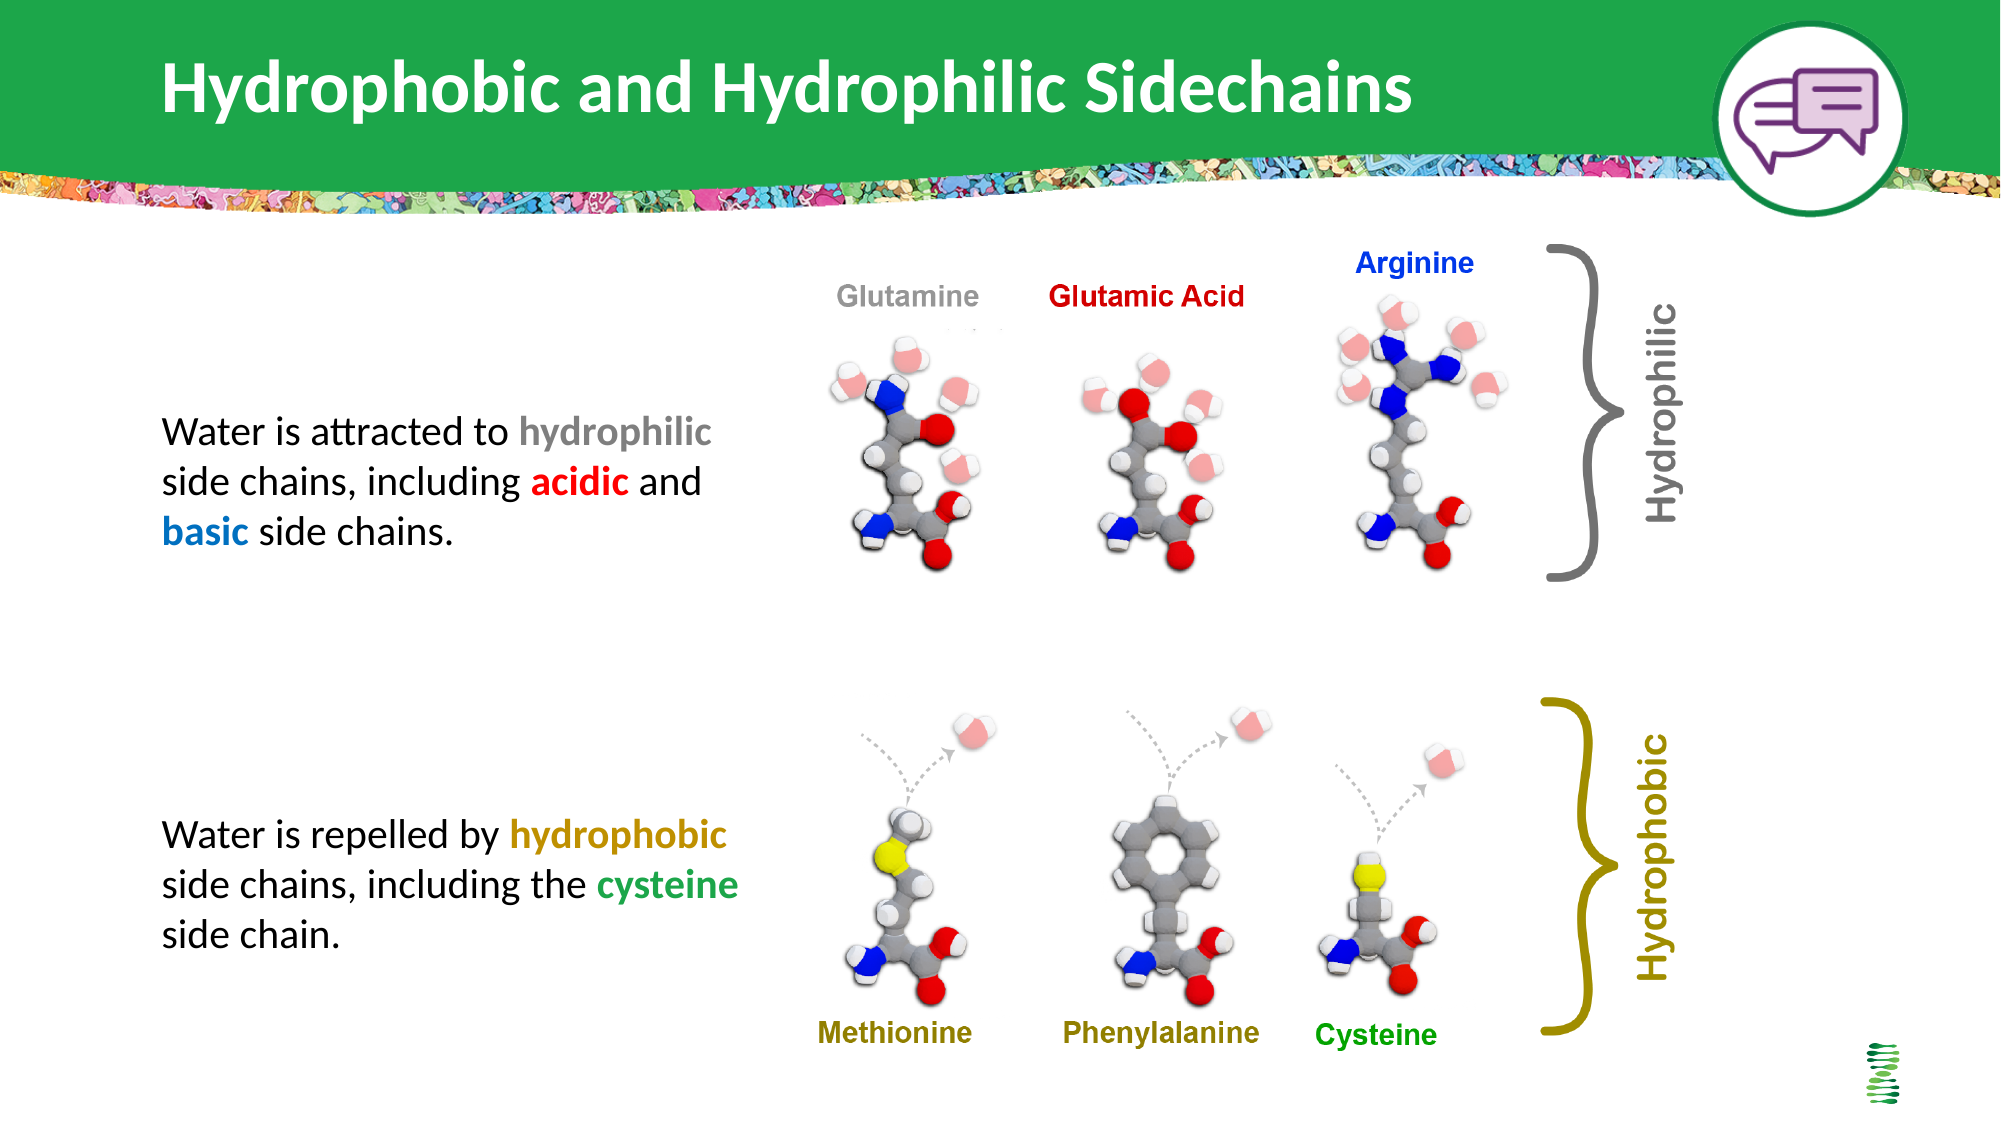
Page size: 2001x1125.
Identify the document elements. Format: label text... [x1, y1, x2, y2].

picture [0, 0, 2001, 1125]
text_box Water is attracted to hydrophilic side chains, including acidic and basic side chains. Water is repelled by hydrophobic side chains, including the cysteine side chain. [146, 396, 769, 965]
text_box Hydrophobic and Hydrophilic Sidechains [146, 0, 2000, 166]
